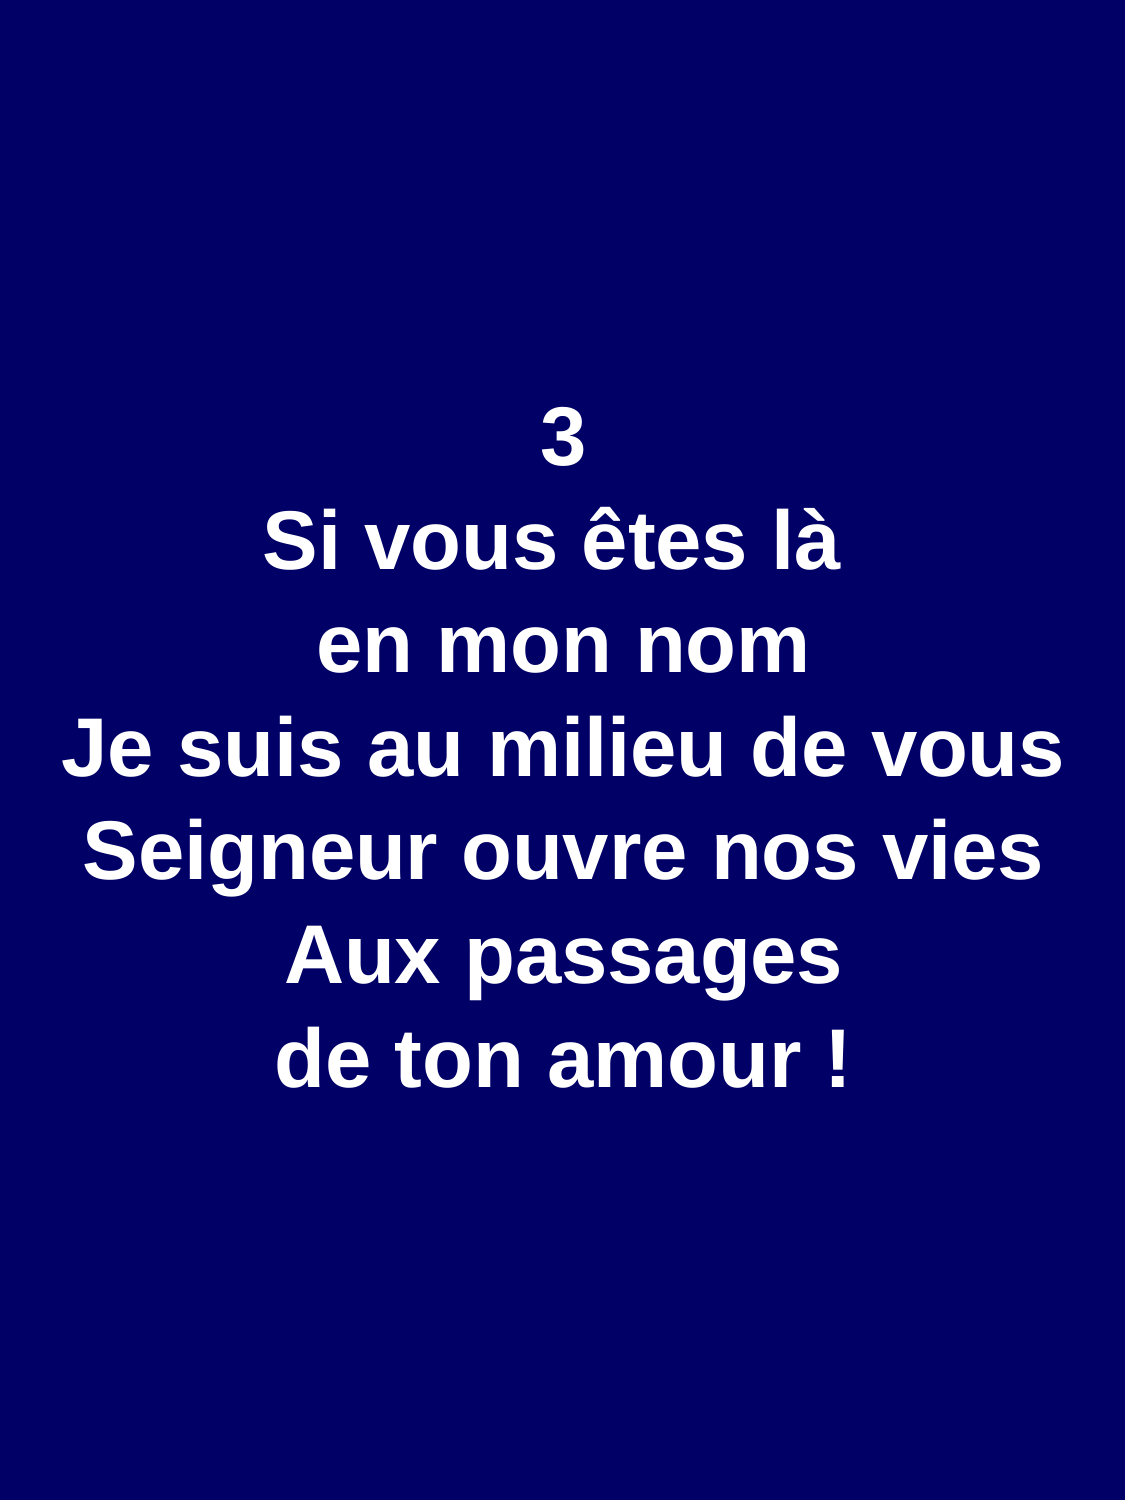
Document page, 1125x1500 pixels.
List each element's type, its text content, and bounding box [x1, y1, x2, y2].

text_box 3 Si vous êtes là en mon nom Je suis au milieu de vous Seigneur ouvre nos vies Aux passages de ton amour ! [5, 284, 1122, 1256]
